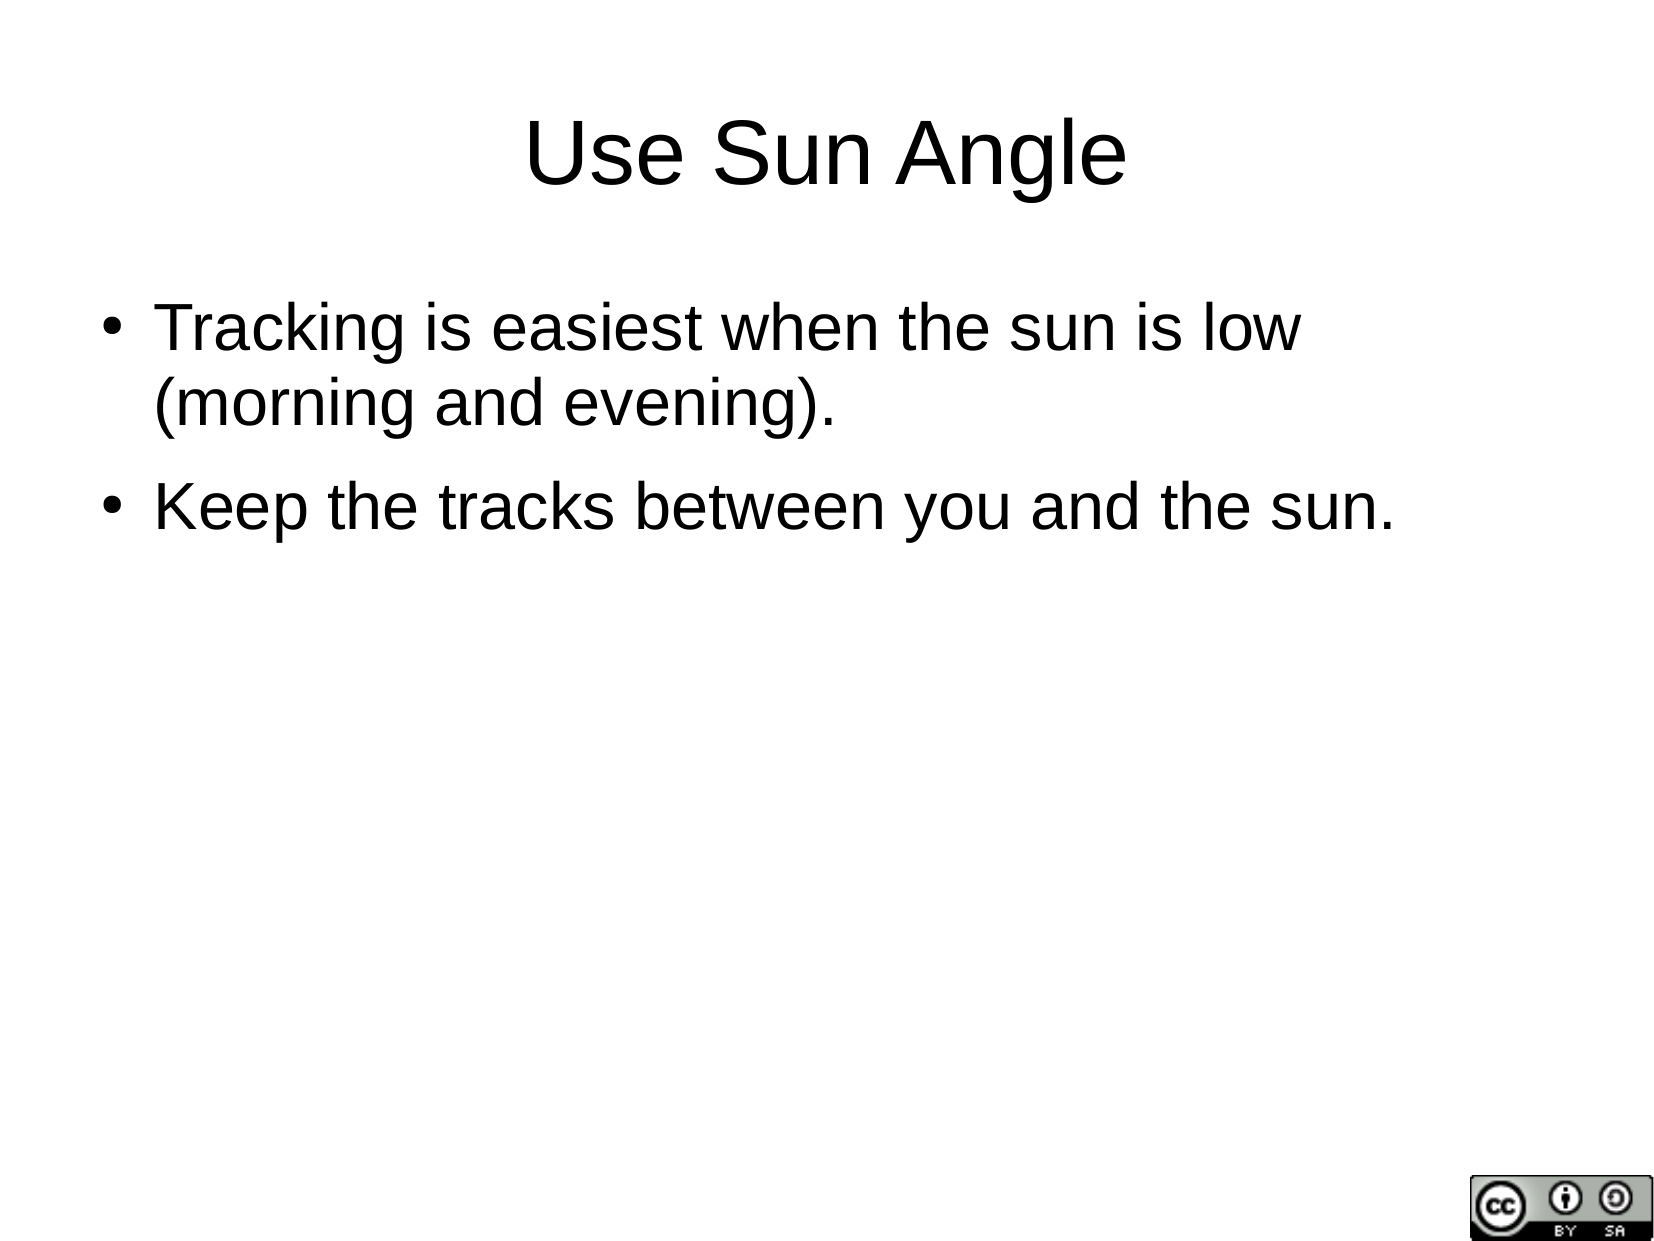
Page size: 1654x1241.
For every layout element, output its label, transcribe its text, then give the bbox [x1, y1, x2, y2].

list Tracking is easiest when the sun is low (morning and evening). Keep the tracks between you and the sun. [82, 290, 1571, 1094]
title Use Sun Angle [82, 56, 1571, 250]
picture [1470, 1175, 1654, 1241]
